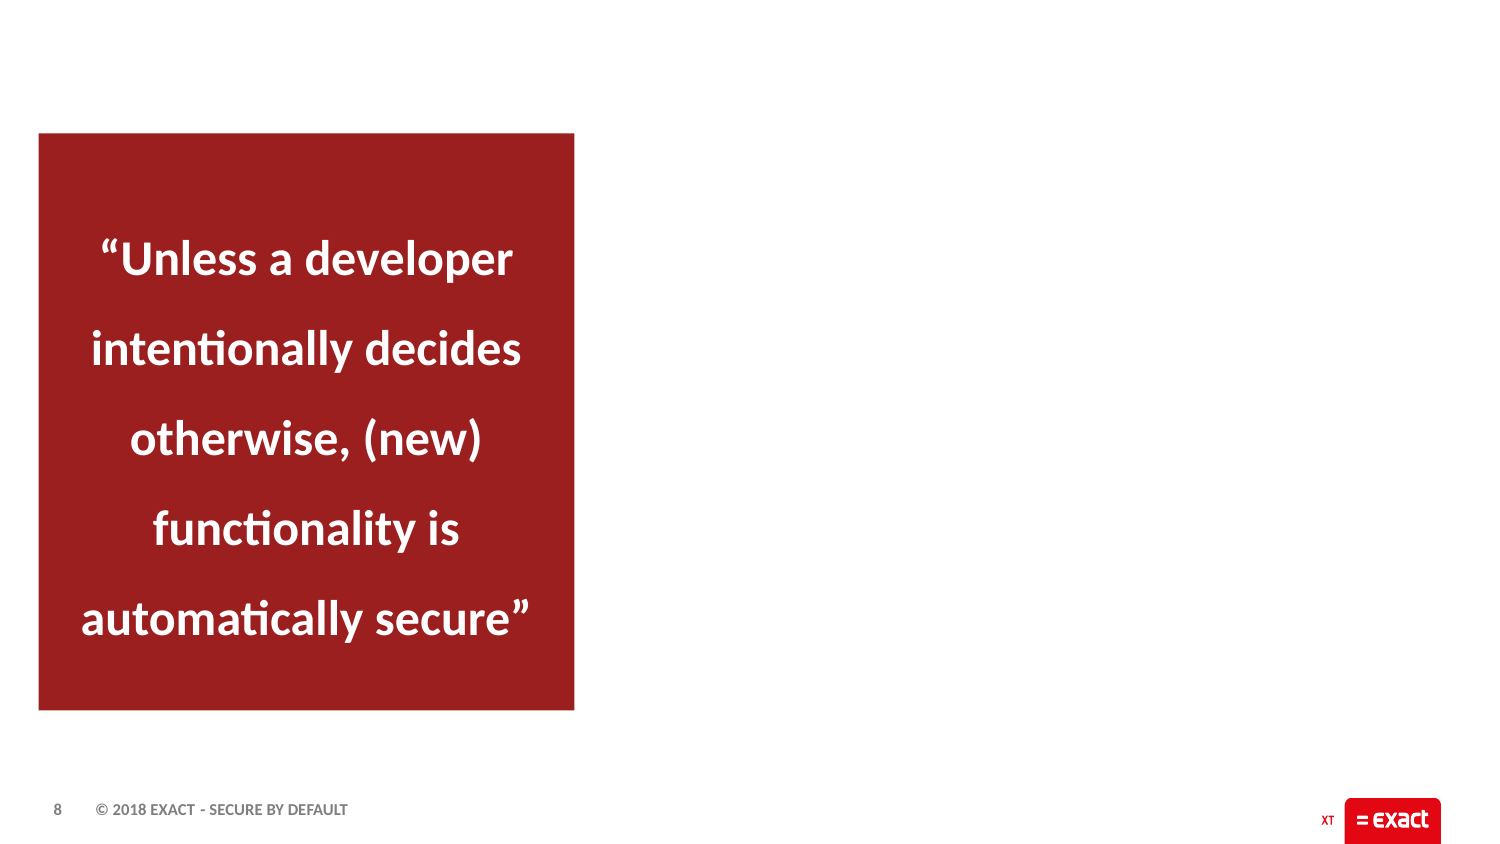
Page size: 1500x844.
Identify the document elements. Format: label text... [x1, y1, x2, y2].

text_box 8 [38, 786, 96, 832]
text_box - Secure by default [185, 786, 826, 832]
title “Unless a developer intentionally decides otherwise, (new) functionality is automatically secure” [38, 133, 575, 711]
